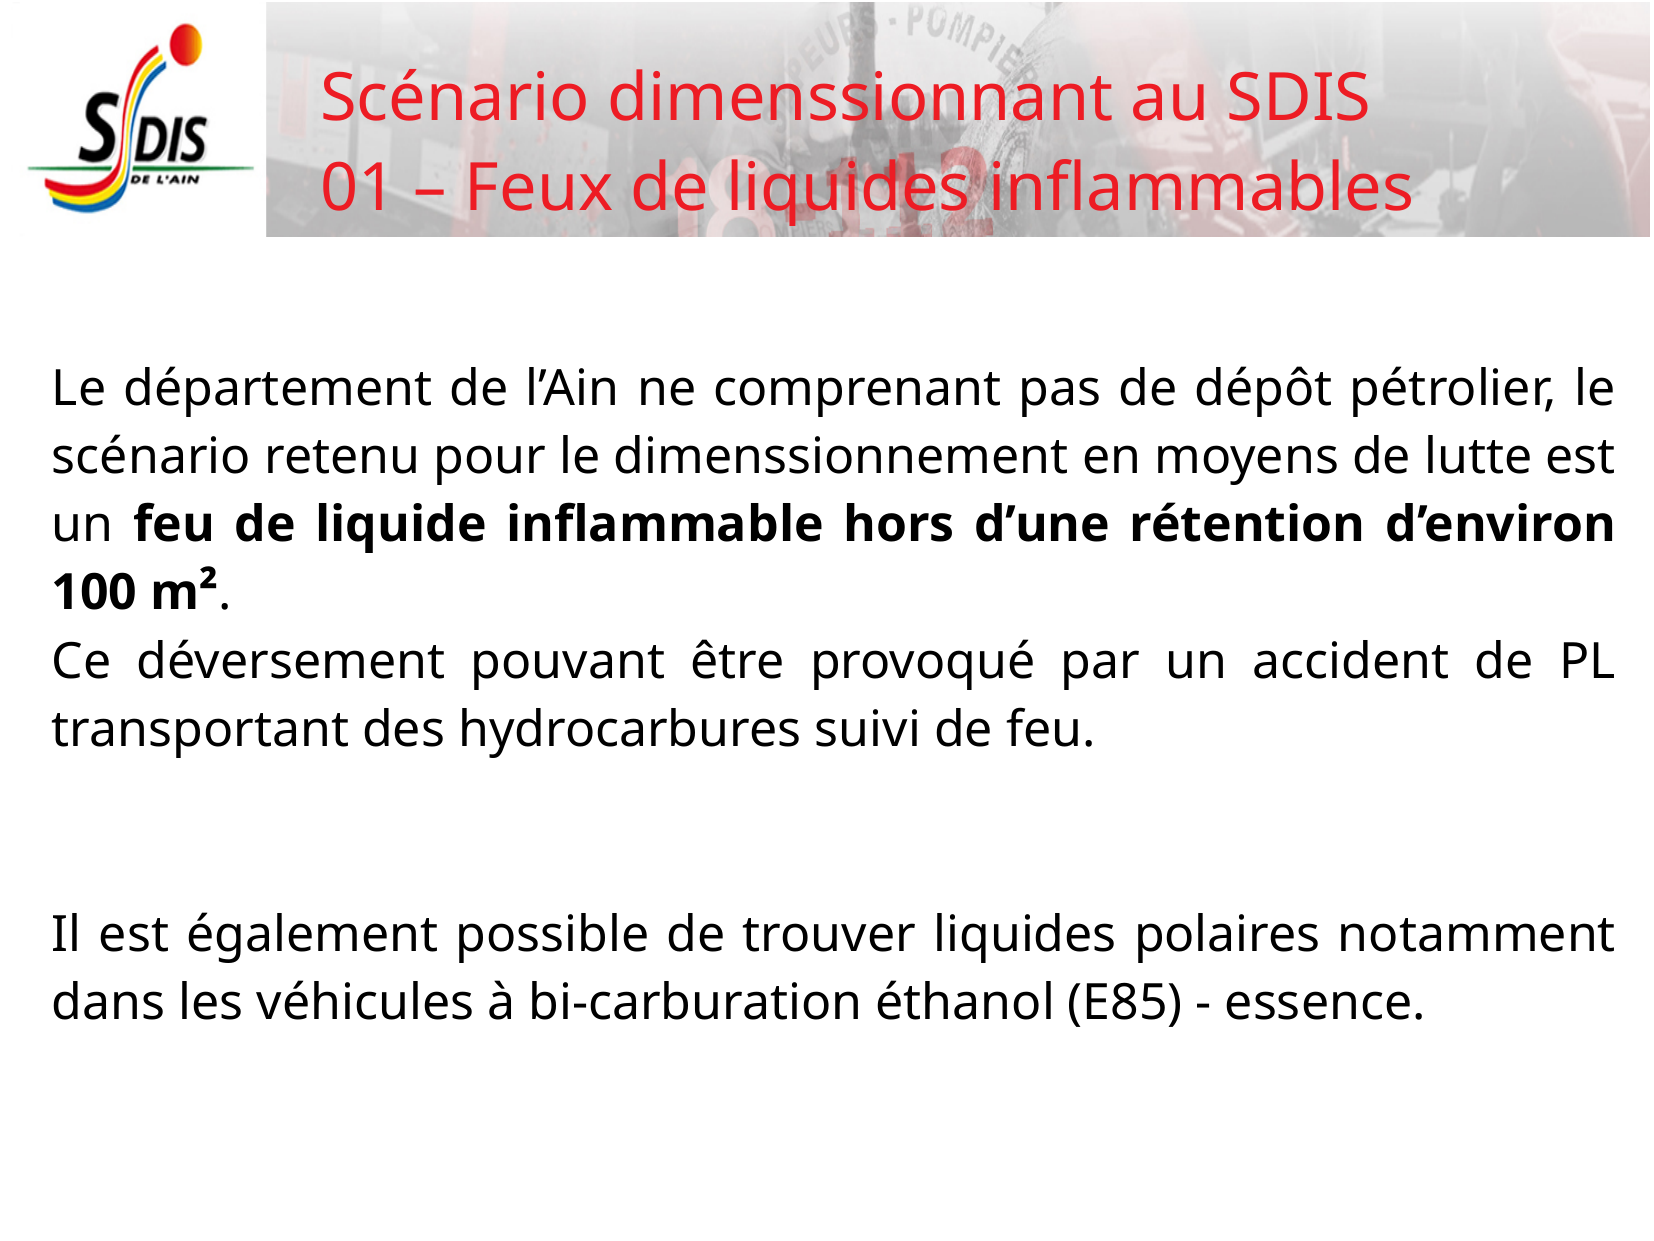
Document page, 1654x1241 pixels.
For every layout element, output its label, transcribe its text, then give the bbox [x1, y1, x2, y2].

text_box Scénario dimenssionnant au SDIS 01 – Feux de liquides inflammables [305, 41, 1475, 218]
text_box Le département de l’Ain ne comprenant pas de dépôt pétrolier, le scénario retenu pour le dimenssionnement en moyens de lutte est un feu de liquide inflammable hors d’une rétention d’environ 100 m². Ce déversement pouvant être provoqué par un accident de PL transportant des hydrocarbures suivi de feu. Il est également possible de trouver liquides polaires notamment dans les véhicules à bi-carburation éthanol (E85) - essence. [37, 242, 1632, 1241]
picture [11, 2, 1650, 237]
